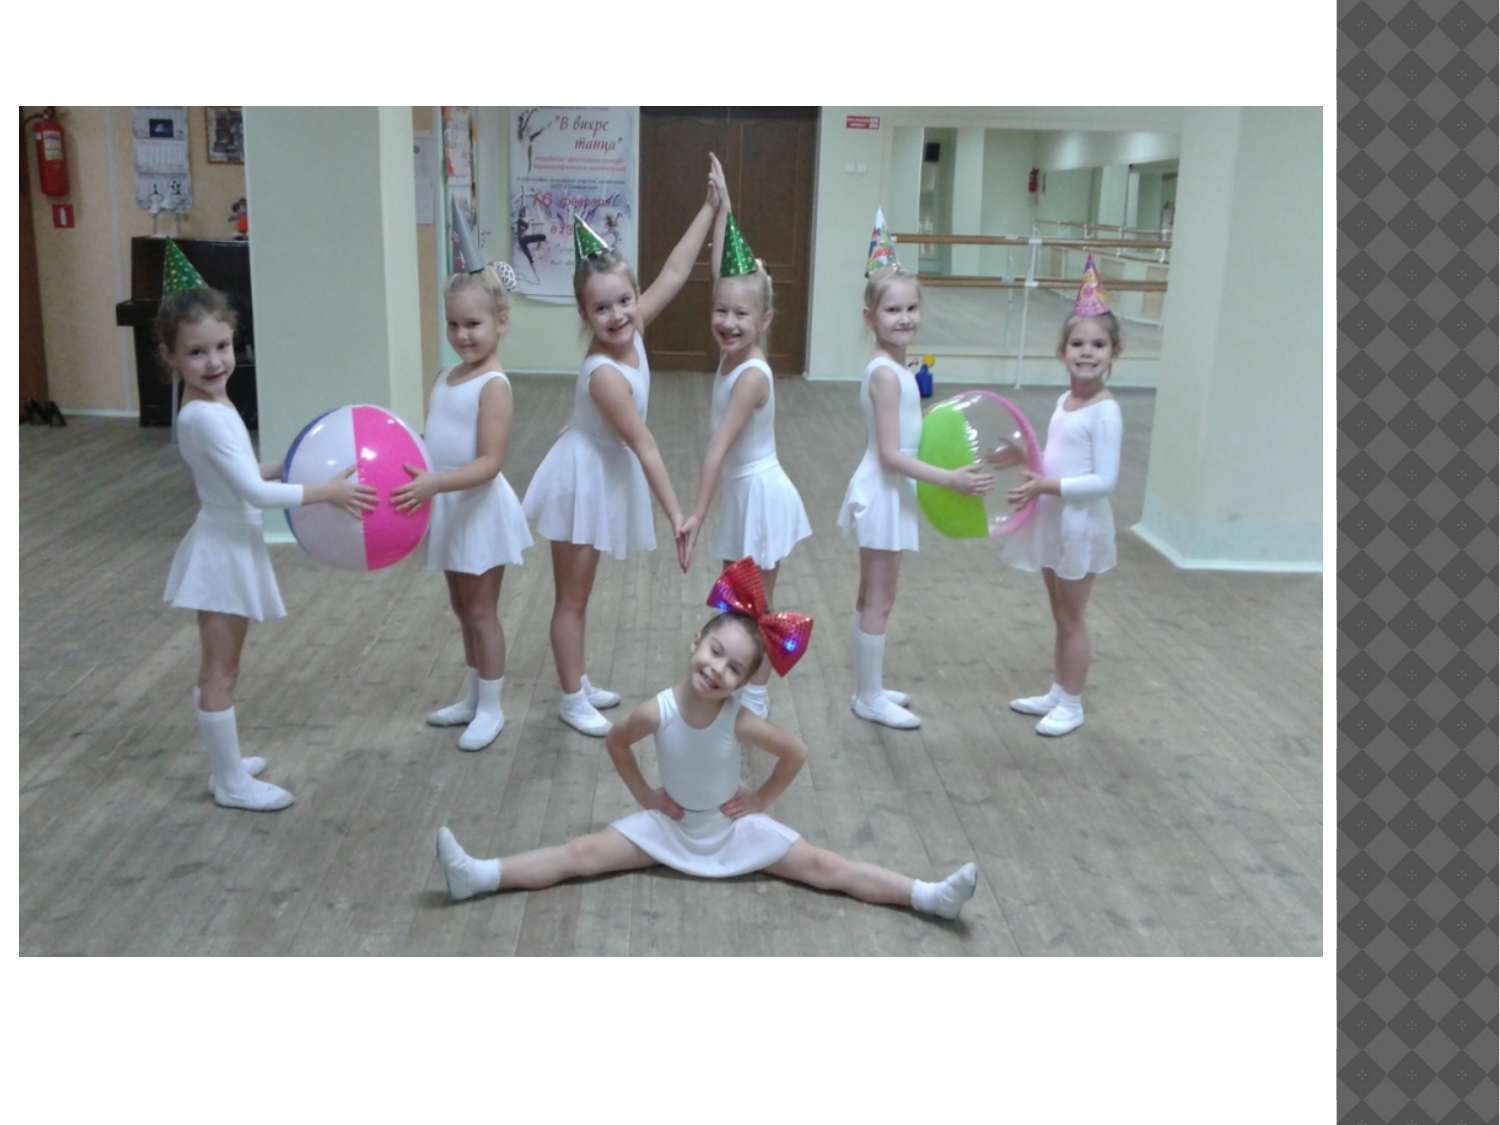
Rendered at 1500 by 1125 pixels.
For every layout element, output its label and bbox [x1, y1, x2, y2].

picture [19, 106, 1323, 957]
picture [1336, 0, 1500, 1125]
